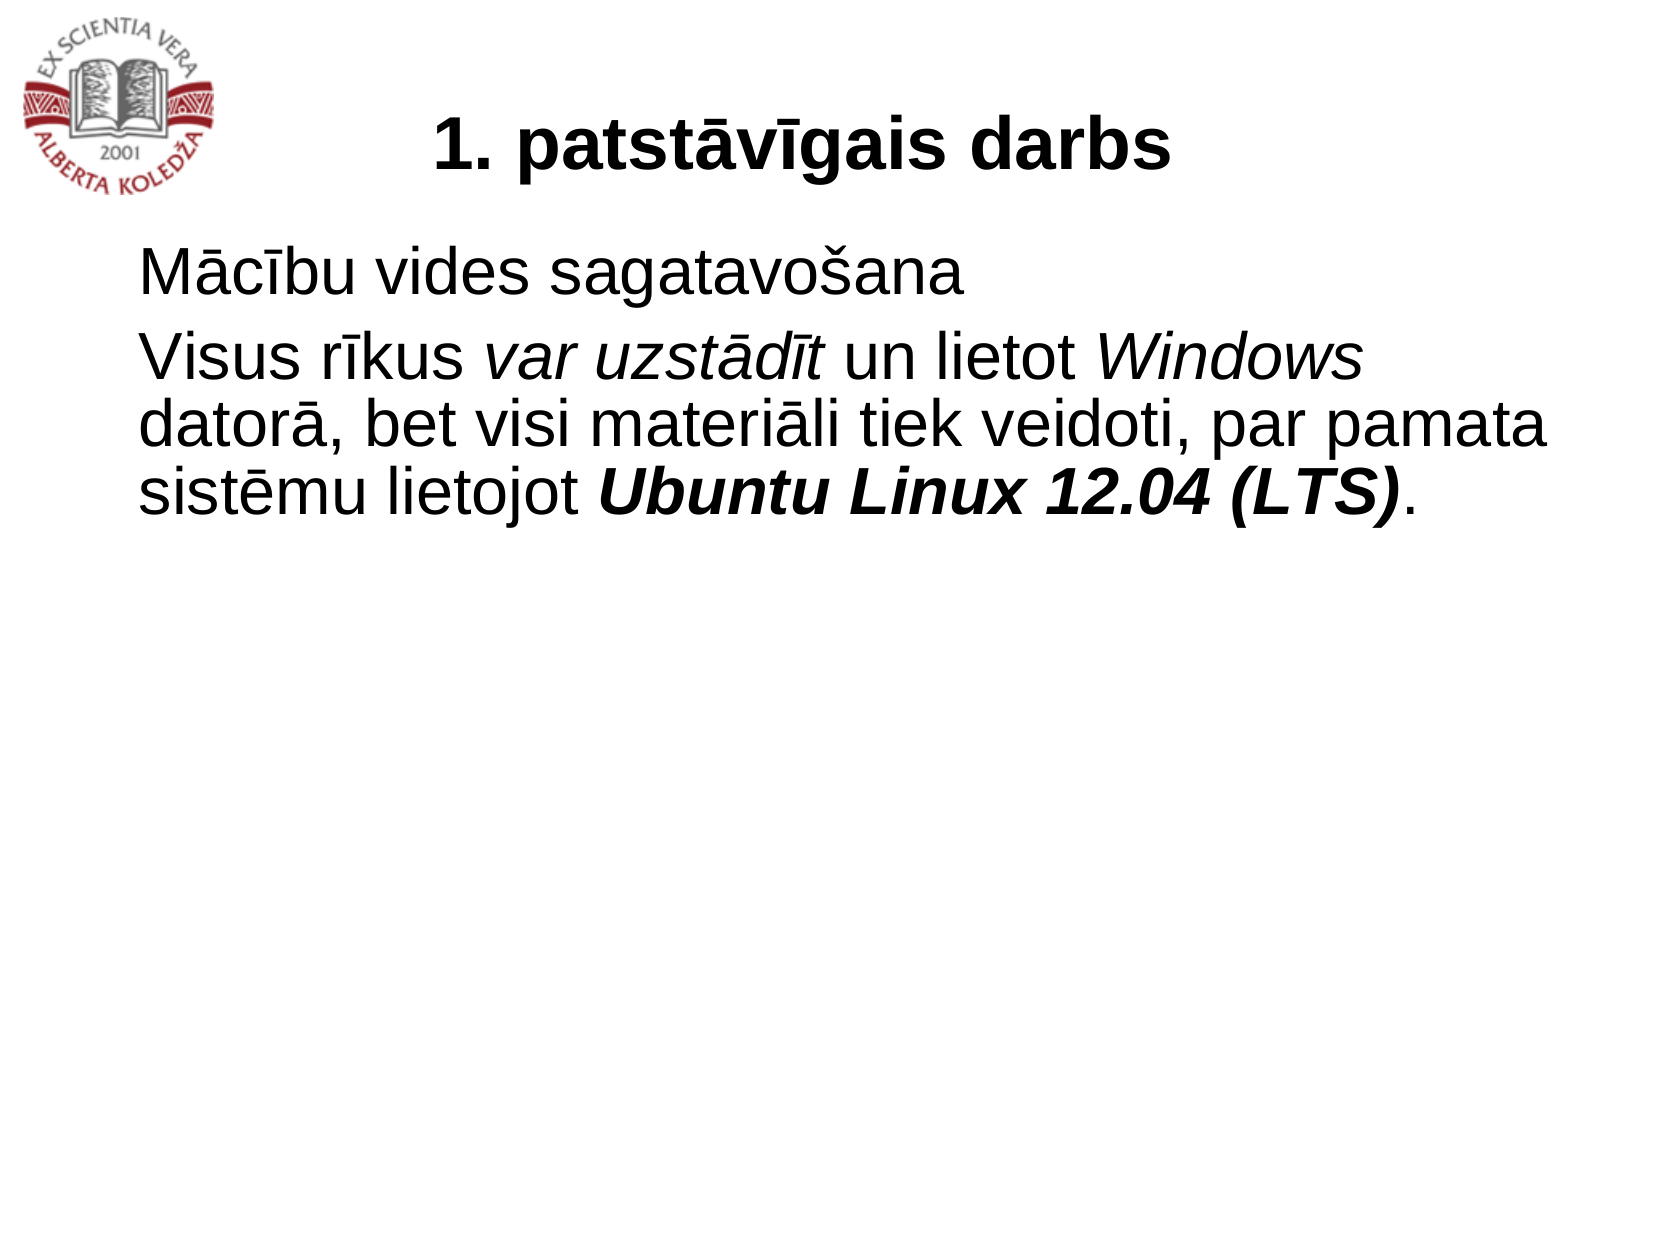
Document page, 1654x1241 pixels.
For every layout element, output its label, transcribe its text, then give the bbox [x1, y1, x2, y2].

title 1. patstāvīgais darbs [94, 103, 1512, 188]
picture [23, 17, 214, 195]
list Mācību vides sagatavošana Visus rīkus var uzstādīt un lietot Windows datorā, bet visi materiāli tiek veidoti, par pamata sistēmu lietojot Ubuntu Linux 12.04 (LTS). [82, 236, 1569, 1107]
